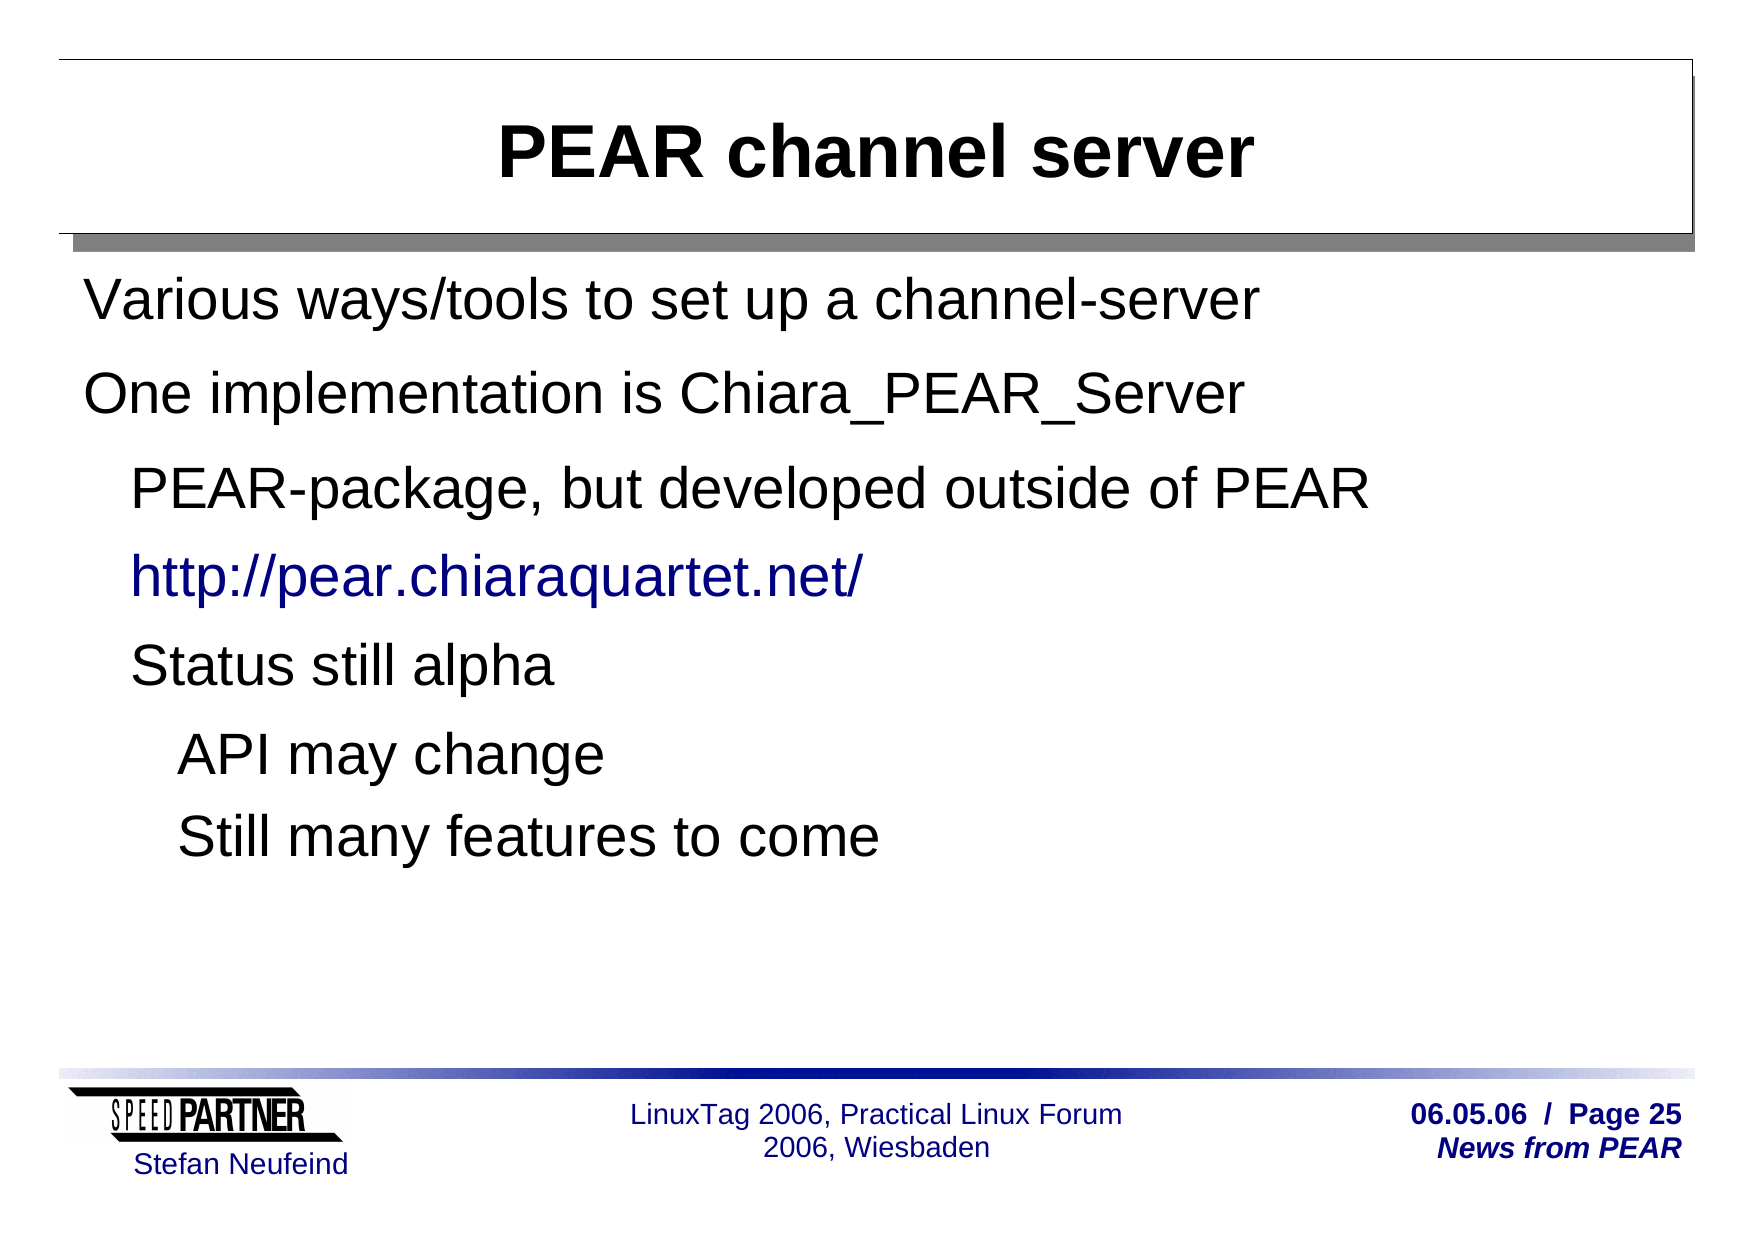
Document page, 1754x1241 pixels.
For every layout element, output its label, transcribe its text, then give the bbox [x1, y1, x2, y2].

picture [64, 1082, 348, 1146]
picture [59, 1068, 1695, 1079]
title PEAR channel server [59, 59, 1695, 244]
list Various ways/tools to set up a channel-server One implementation is Chiara_PEAR_Server PEAR-package, but developed outside of PEAR http://pear.chiaraquartet.net/ Status still alpha API may change Still many features to come [71, 266, 1695, 1049]
